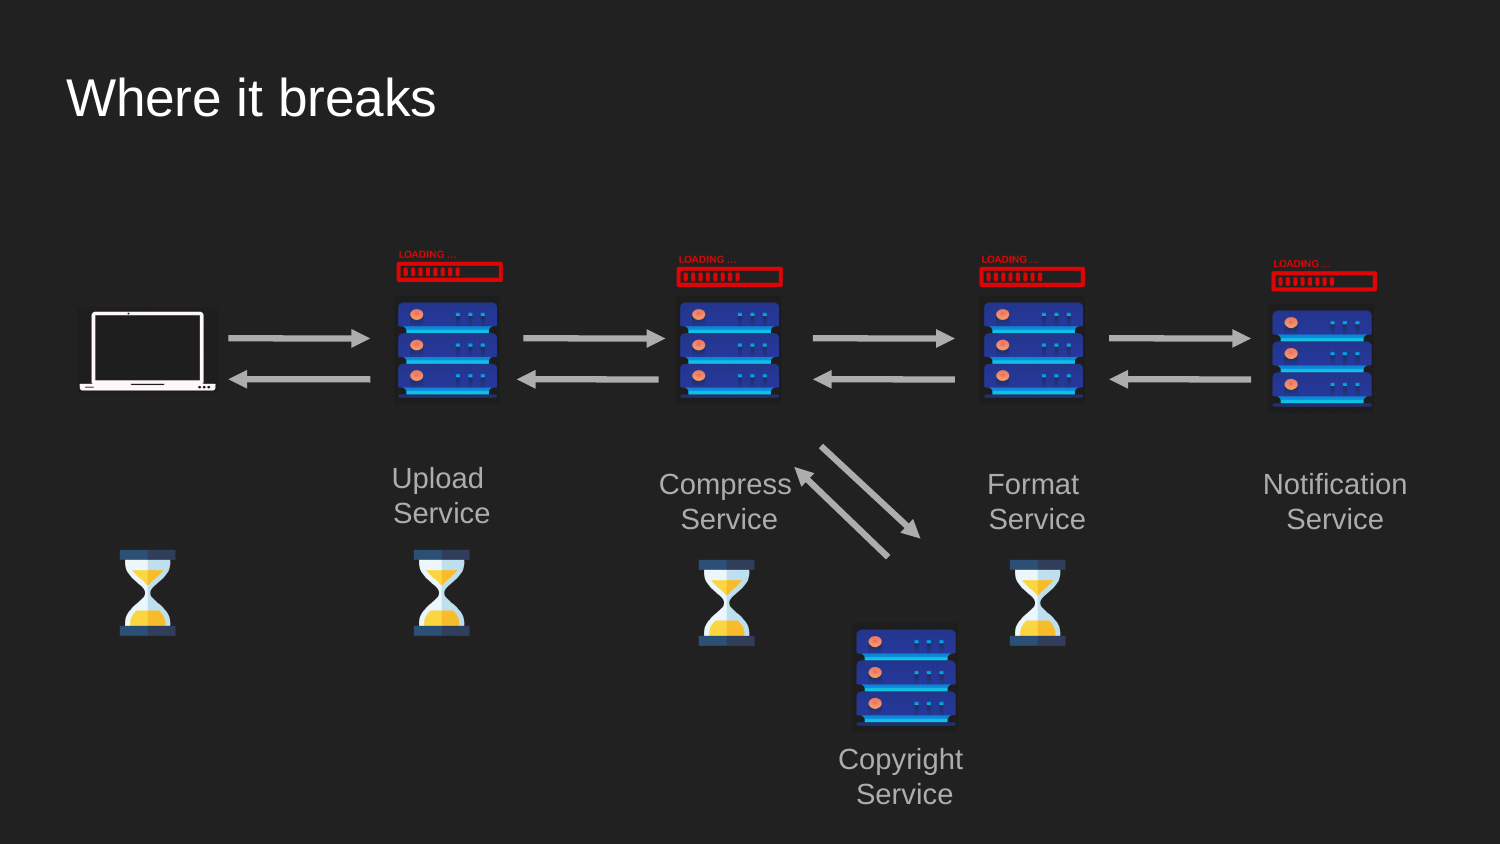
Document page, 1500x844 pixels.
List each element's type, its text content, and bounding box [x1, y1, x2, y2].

picture [393, 296, 500, 405]
picture [394, 547, 489, 642]
picture [100, 547, 195, 642]
picture [976, 249, 1088, 293]
picture [393, 243, 506, 287]
picture [675, 296, 782, 405]
picture [679, 557, 774, 652]
text_box Compress Service [620, 450, 839, 542]
picture [1268, 253, 1380, 297]
picture [1268, 304, 1374, 413]
text_box Copyright Service [795, 725, 1015, 817]
picture [990, 557, 1085, 652]
picture [77, 307, 219, 393]
text_box Upload Service [332, 444, 552, 536]
picture [673, 249, 786, 293]
text_box Format Service [928, 450, 1147, 542]
picture [851, 623, 958, 732]
text_box Notification Service [1226, 450, 1445, 542]
picture [979, 296, 1085, 405]
title Where it breaks [51, 48, 1449, 143]
